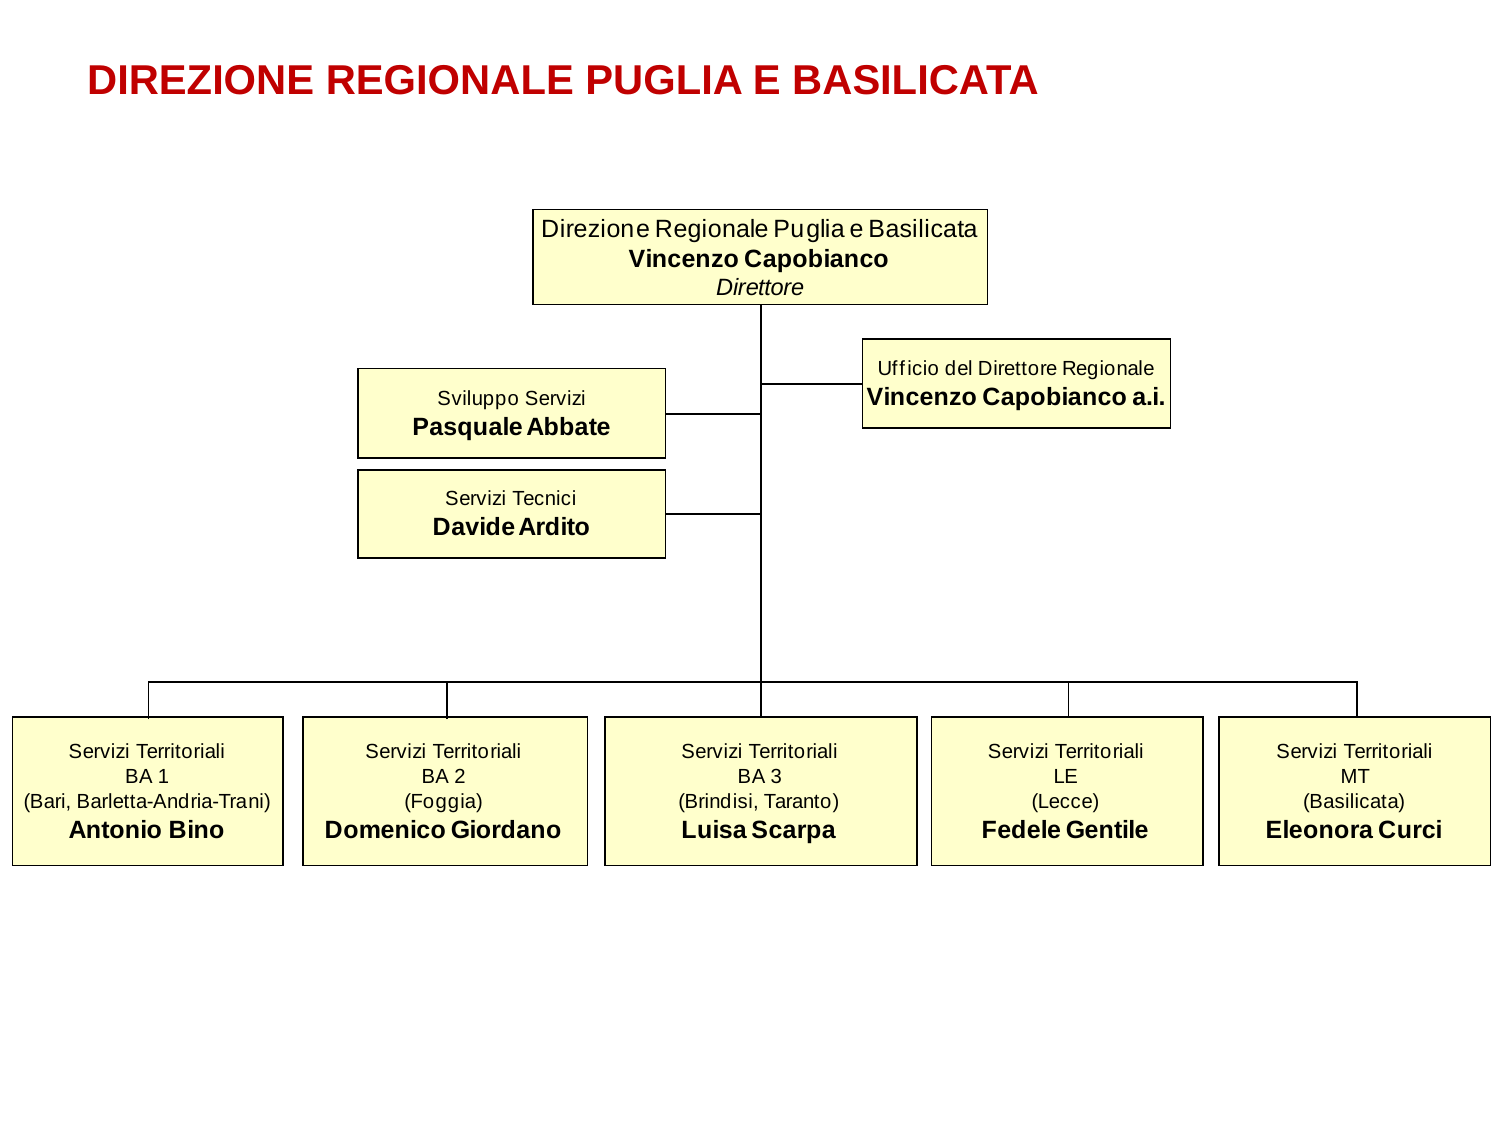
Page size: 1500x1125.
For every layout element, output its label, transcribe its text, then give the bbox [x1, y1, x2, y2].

picture [8, 203, 1492, 867]
title DIREZIONE REGIONALE PUGLIA E BASILICATA [72, 45, 1462, 128]
